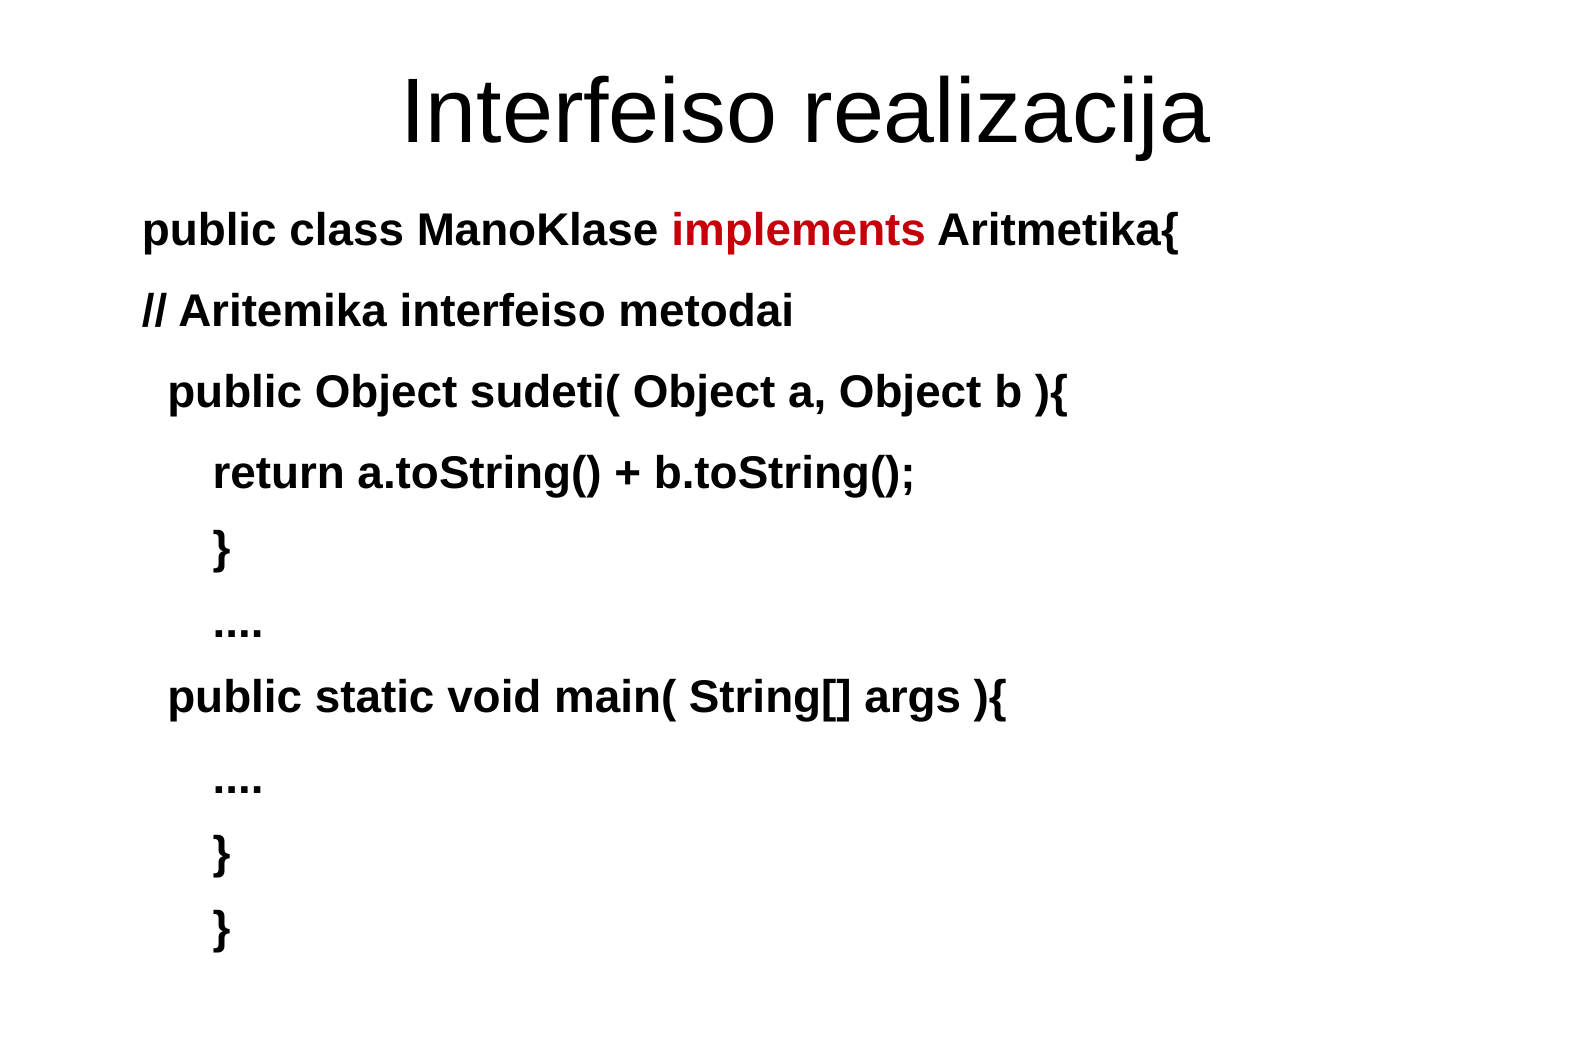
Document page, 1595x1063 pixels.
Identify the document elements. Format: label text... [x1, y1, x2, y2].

list public class ManoKlase implements Aritmetika{ // Aritemika interfeiso metodai public Object sudeti( Object a, Object b ){ return a.toString() + b.toString(); } .... public static void main( String[] args ){ .... } } [70, 204, 1506, 964]
title Interfeiso realizacija [88, 29, 1524, 193]
